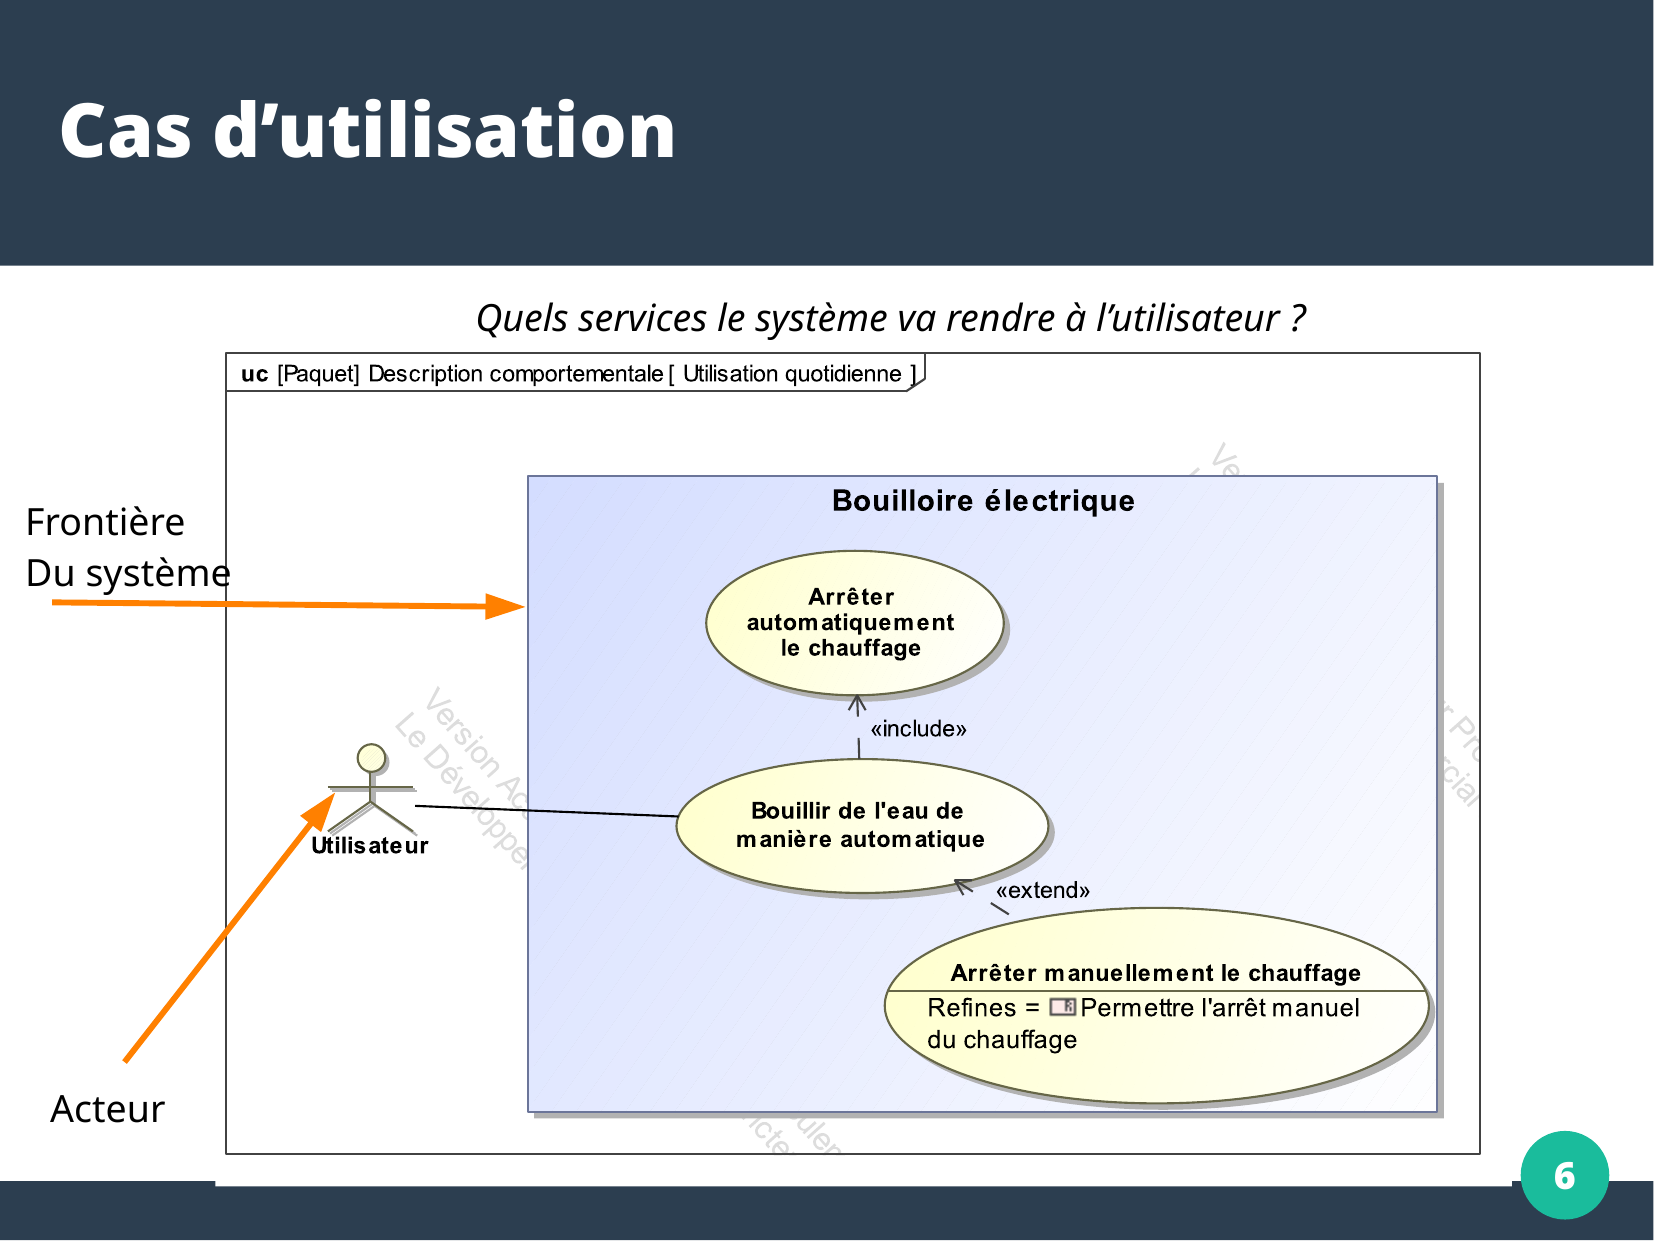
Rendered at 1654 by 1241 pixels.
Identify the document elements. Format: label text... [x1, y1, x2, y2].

picture [215, 342, 1512, 1187]
title Cas d’utilisation [59, 49, 1595, 207]
text_box Acteur [35, 1074, 497, 1134]
text_box Quels services le système va rendre à l’utilisateur ? [460, 284, 1464, 343]
text_box Frontière Du système [10, 488, 472, 591]
